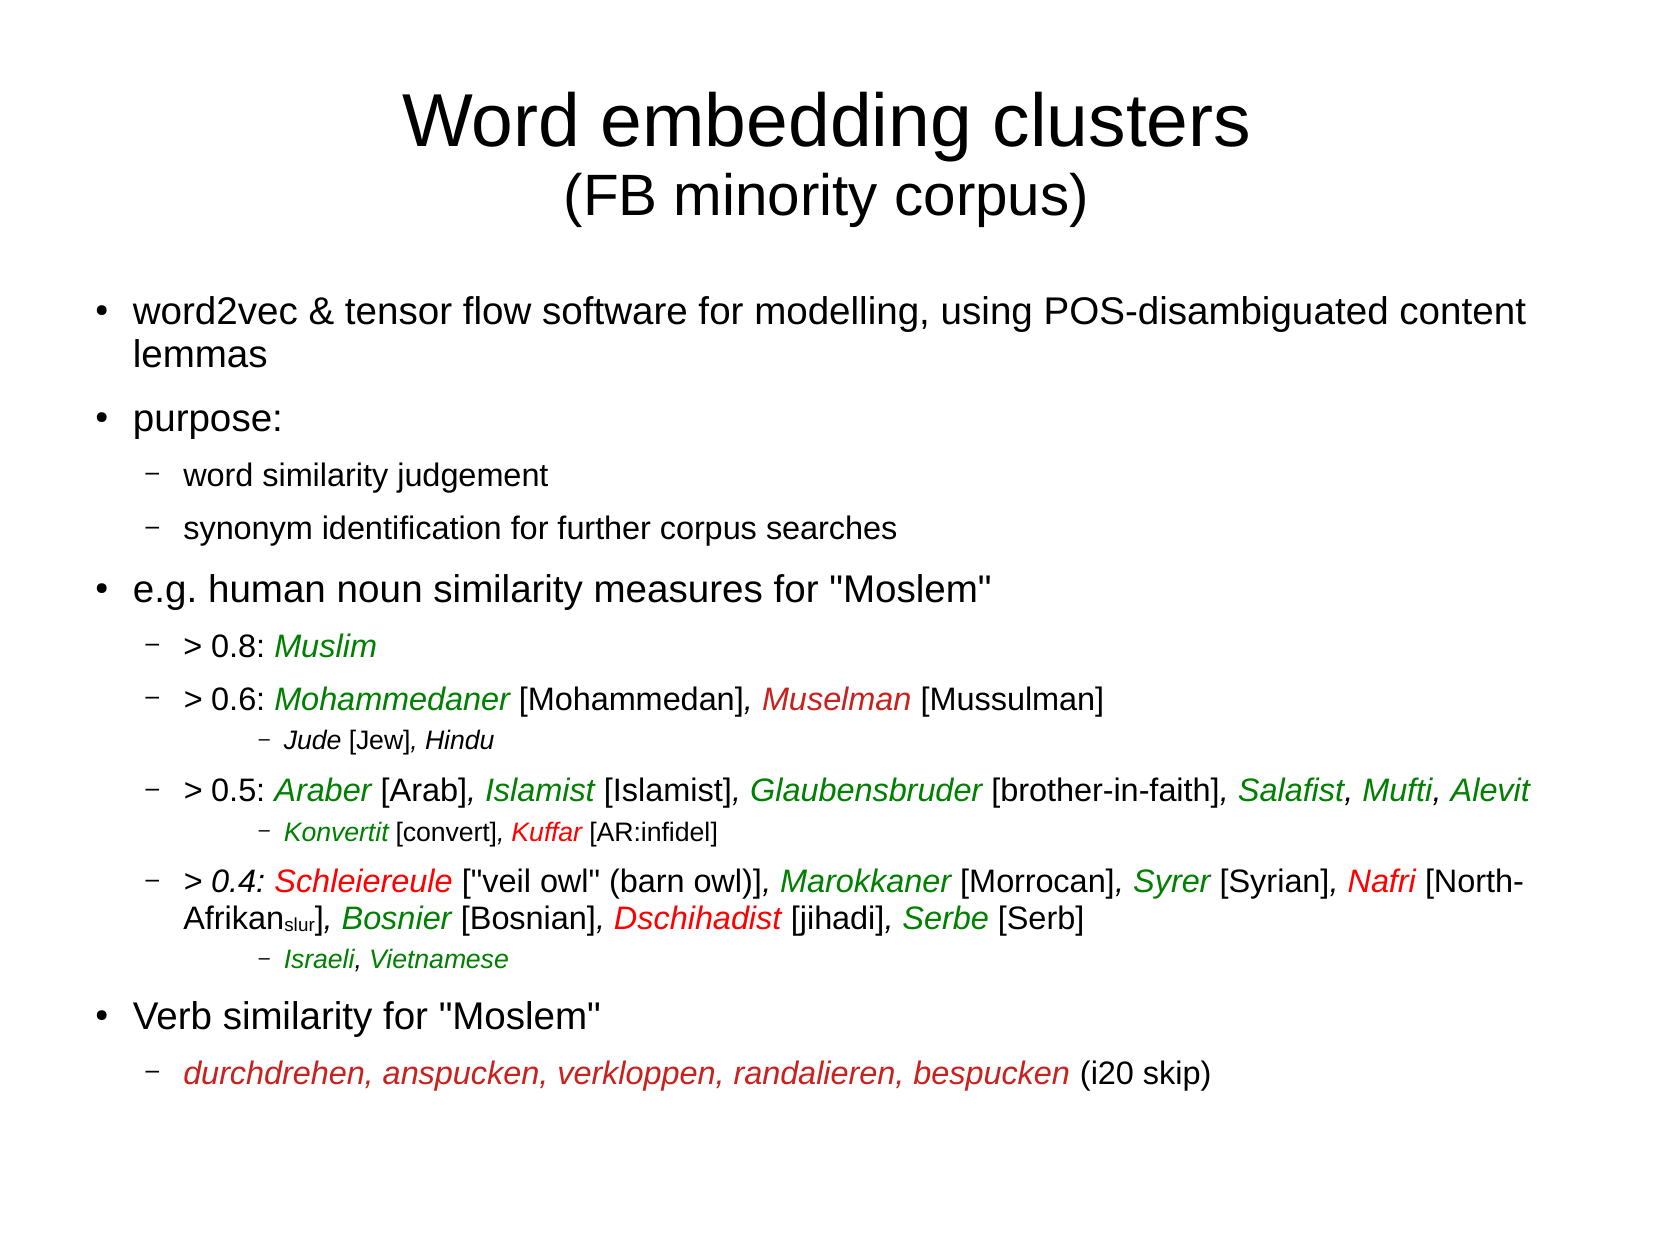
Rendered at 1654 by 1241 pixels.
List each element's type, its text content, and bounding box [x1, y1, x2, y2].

title Word embedding clusters (FB minority corpus) [82, 49, 1571, 257]
list word2vec & tensor flow software for modelling, using POS-disambiguated content lemmas purpose: word similarity judgement synonym identification for further corpus searches e.g. human noun similarity measures for "Moslem" > 0.8: Muslim > 0.6: Mohammedaner [Mohammedan], Muselman [Mussulman] Jude [Jew], Hindu > 0.5: Araber [Arab], Islamist [Islamist], Glaubensbruder [brother-in-faith], Salafist, Mufti, Alevit Konvertit [convert], Kuffar [AR:infidel] > 0.4: Schleiereule ["veil owl" (barn owl)], Marokkaner [Morrocan], Syrer [Syrian], Nafri [North-Afrikanslur], Bosnier [Bosnian], Dschihadist [jihadi], Serbe [Serb] Israeli, Vietnamese Verb similarity for "Moslem" durchdrehen, anspucken, verkloppen, randalieren, bespucken (i20 skip) [82, 290, 1571, 1111]
